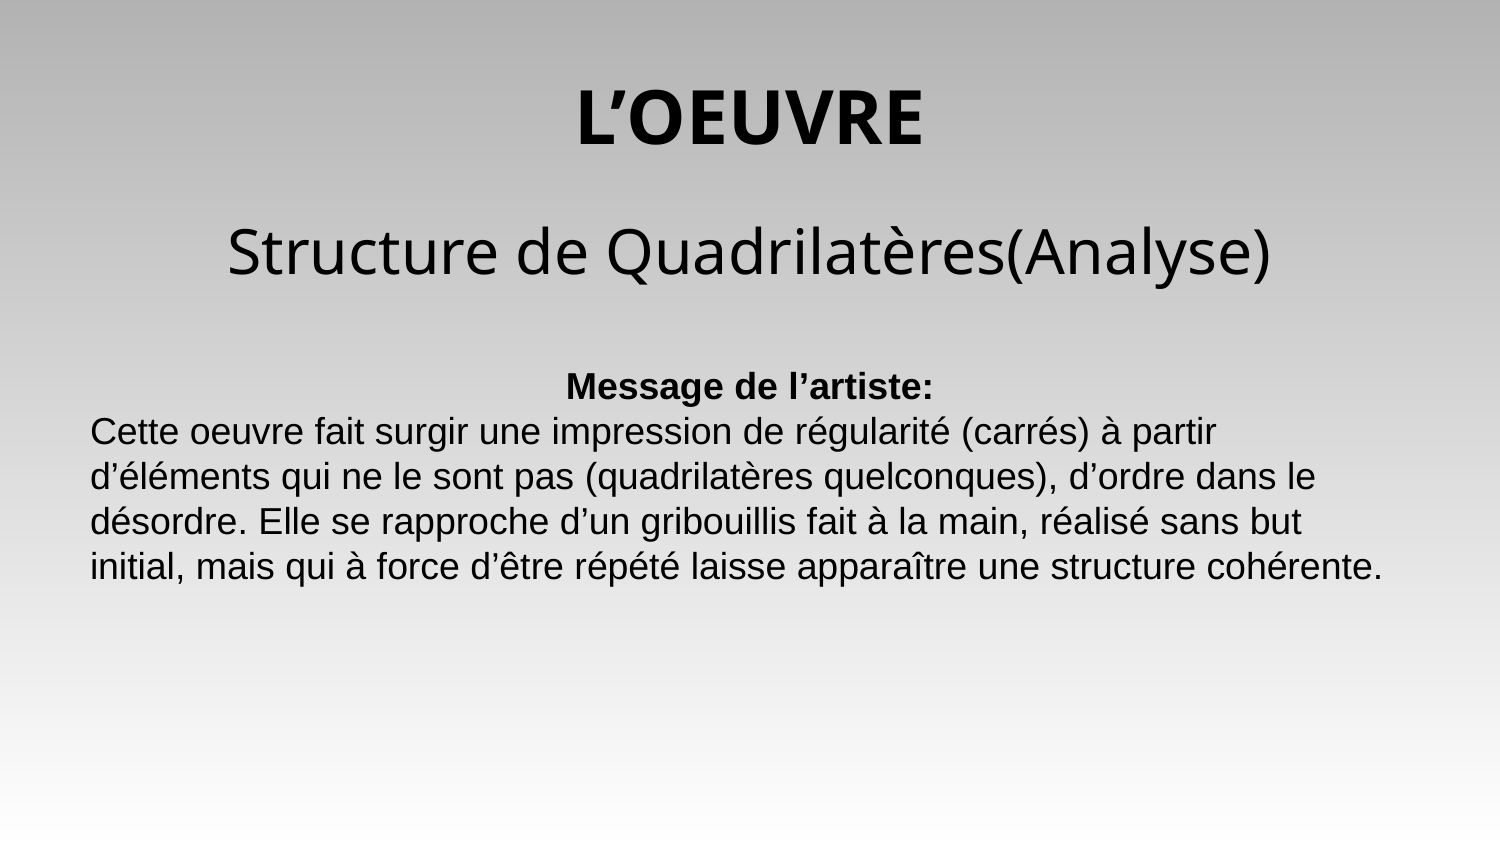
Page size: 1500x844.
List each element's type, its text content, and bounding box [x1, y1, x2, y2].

title L’OEUVRE [75, 33, 1425, 175]
list Structure de Quadrilatères(Analyse) Message de l’artiste: Cette oeuvre fait surgir une impression de régularité (carrés) à partir d’éléments qui ne le sont pas (quadrilatères quelconques), d’ordre dans le désordre. Elle se rapproche d’un gribouillis fait à la main, réalisé sans but initial, mais qui à force d’être répété laisse apparaître une structure cohérente. [75, 196, 1425, 809]
